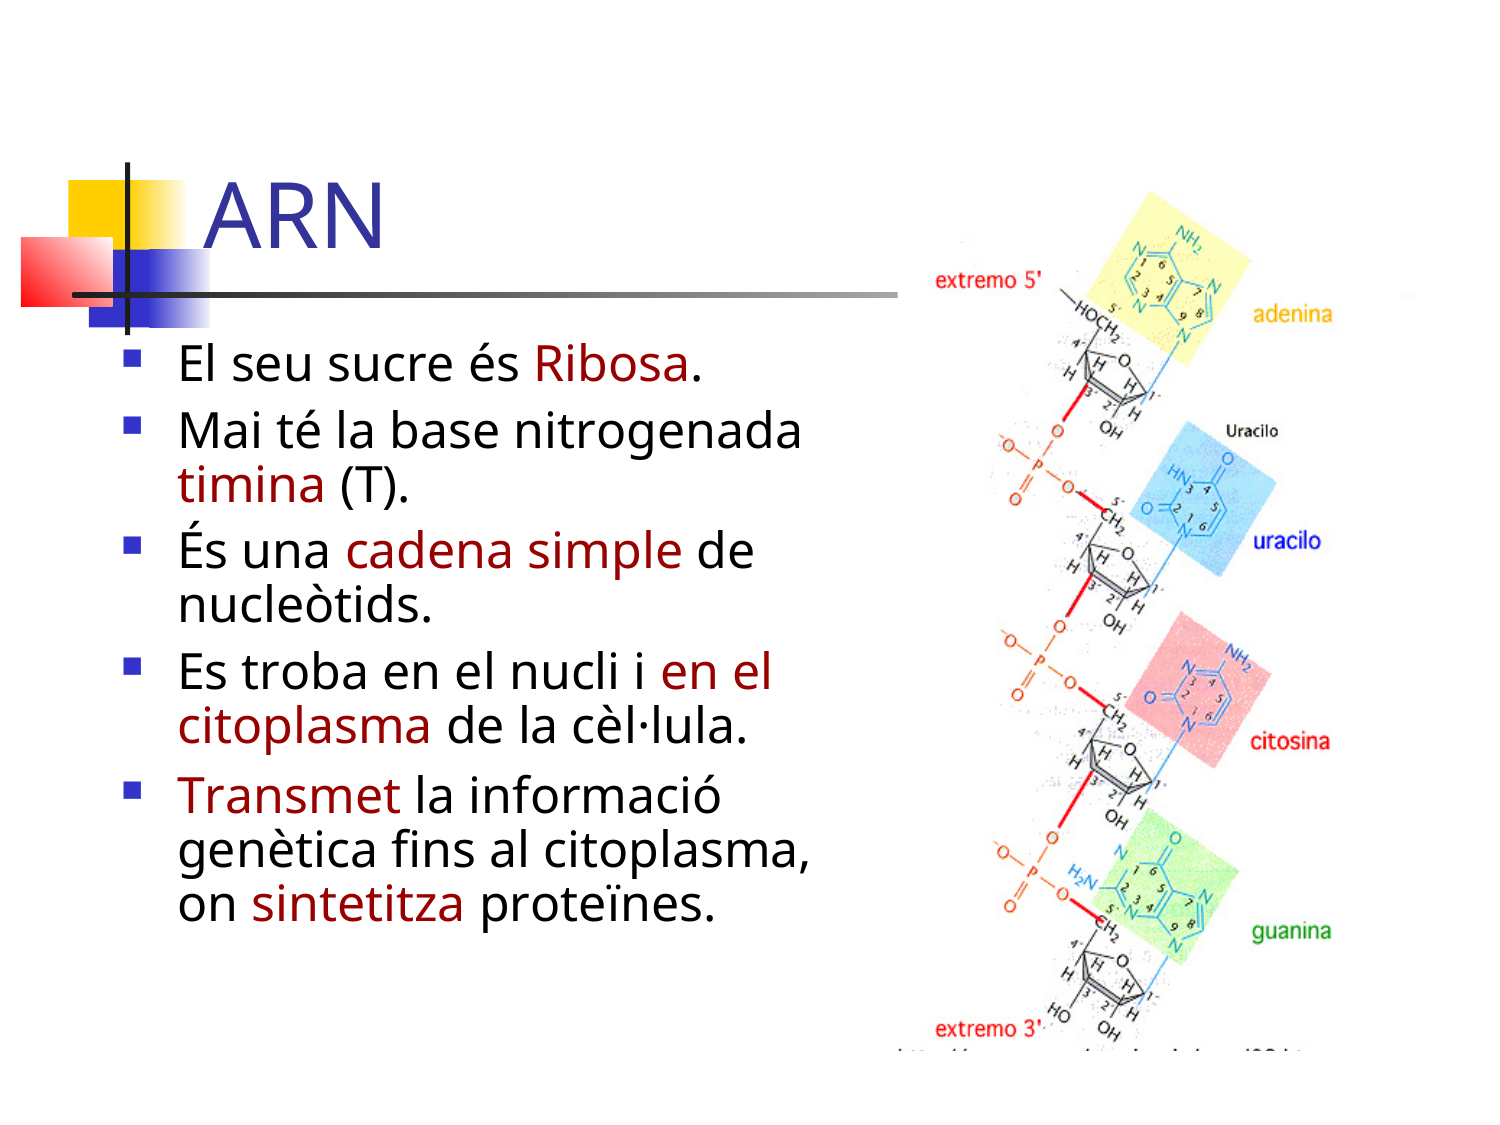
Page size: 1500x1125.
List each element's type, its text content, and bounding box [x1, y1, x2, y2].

list El seu sucre és Ribosa. Mai té la base nitrogenada timina (T). És una cadena simple de nucleòtids. Es troba en el nucli i en el citoplasma de la cèl·lula. Transmet la informació genètica fins al citoplasma, on sintetitza proteïnes. [76, 331, 869, 1029]
title ARN [188, 35, 1468, 276]
picture [897, 276, 1401, 1051]
